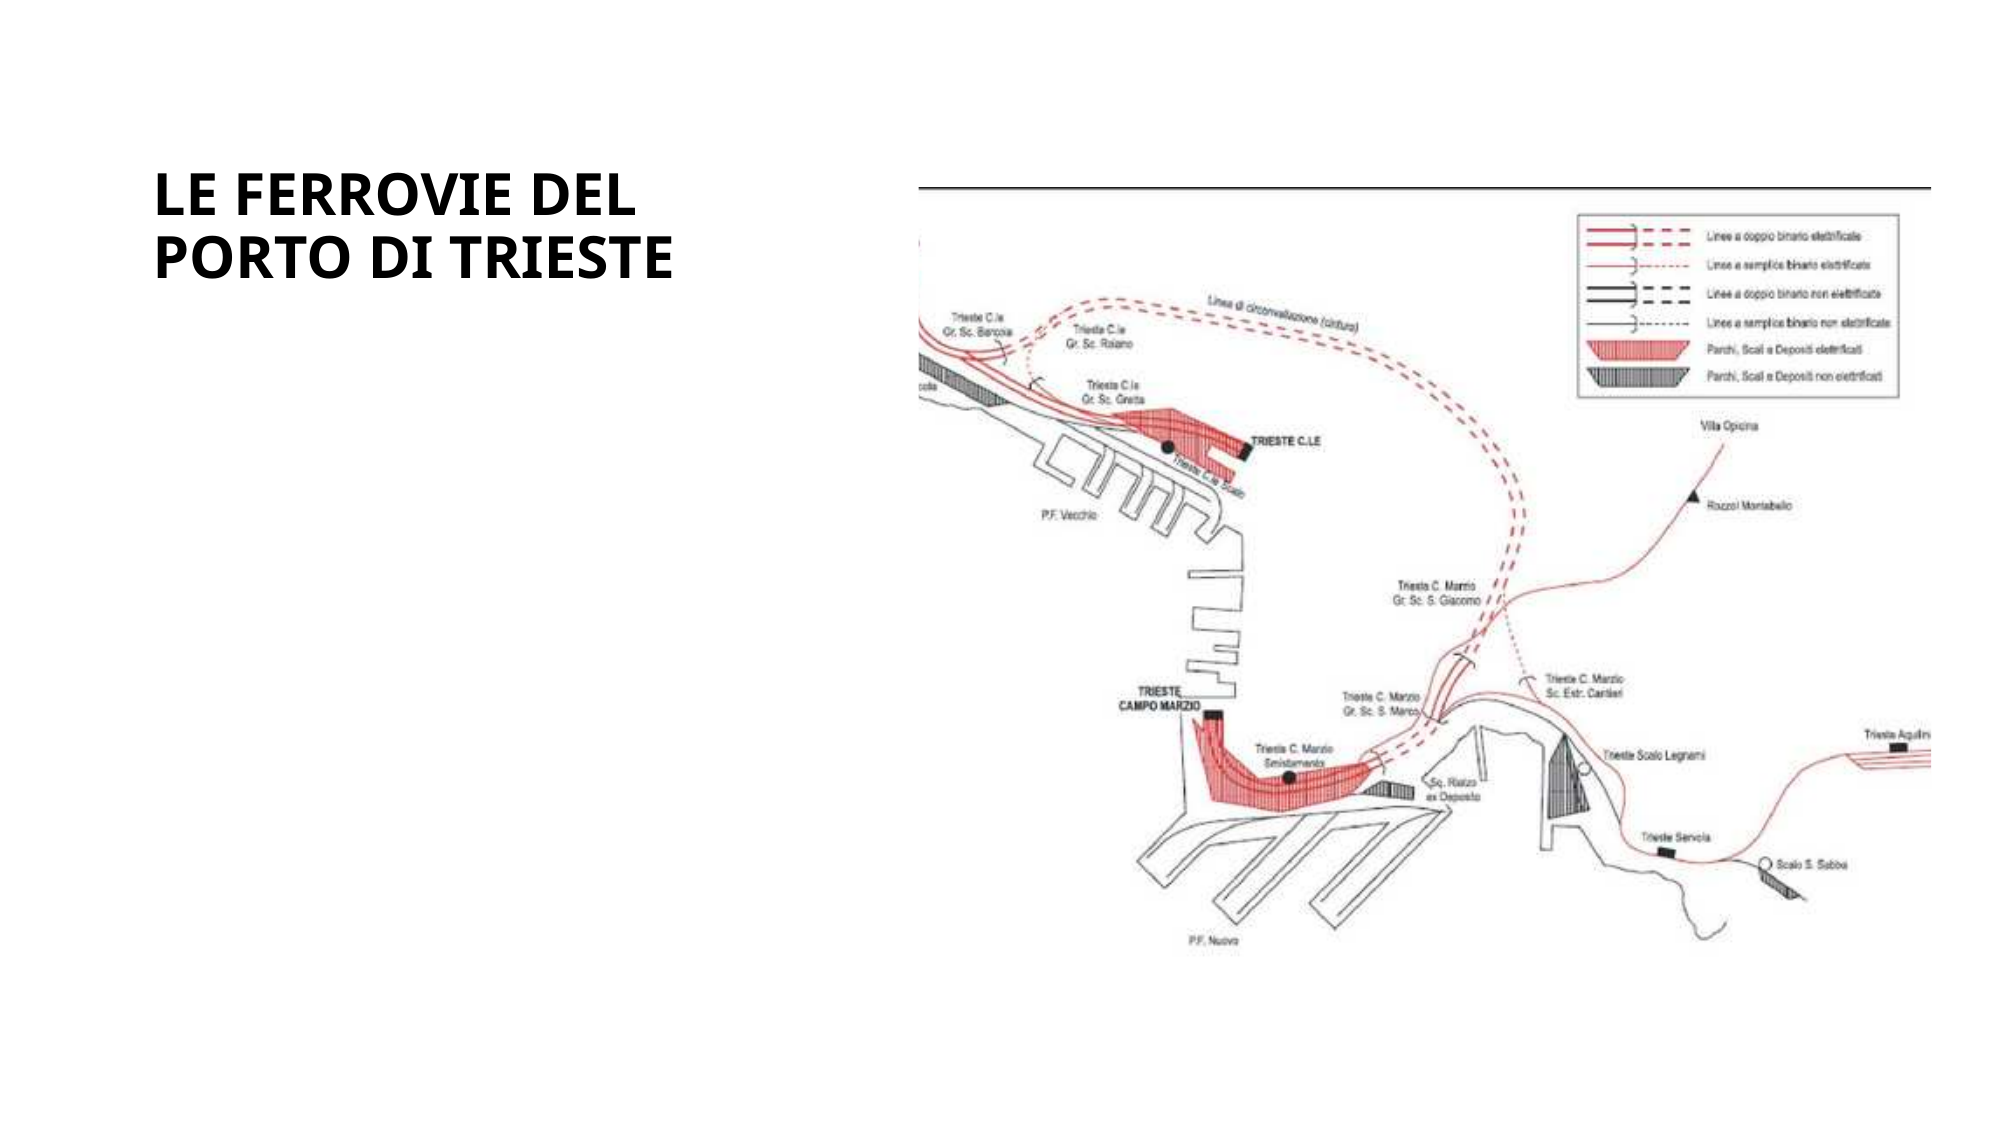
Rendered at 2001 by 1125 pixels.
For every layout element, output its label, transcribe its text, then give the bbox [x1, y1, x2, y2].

title LE FERROVIE DEL PORTO DI TRIESTE [137, 75, 783, 299]
picture [918, 187, 1932, 988]
